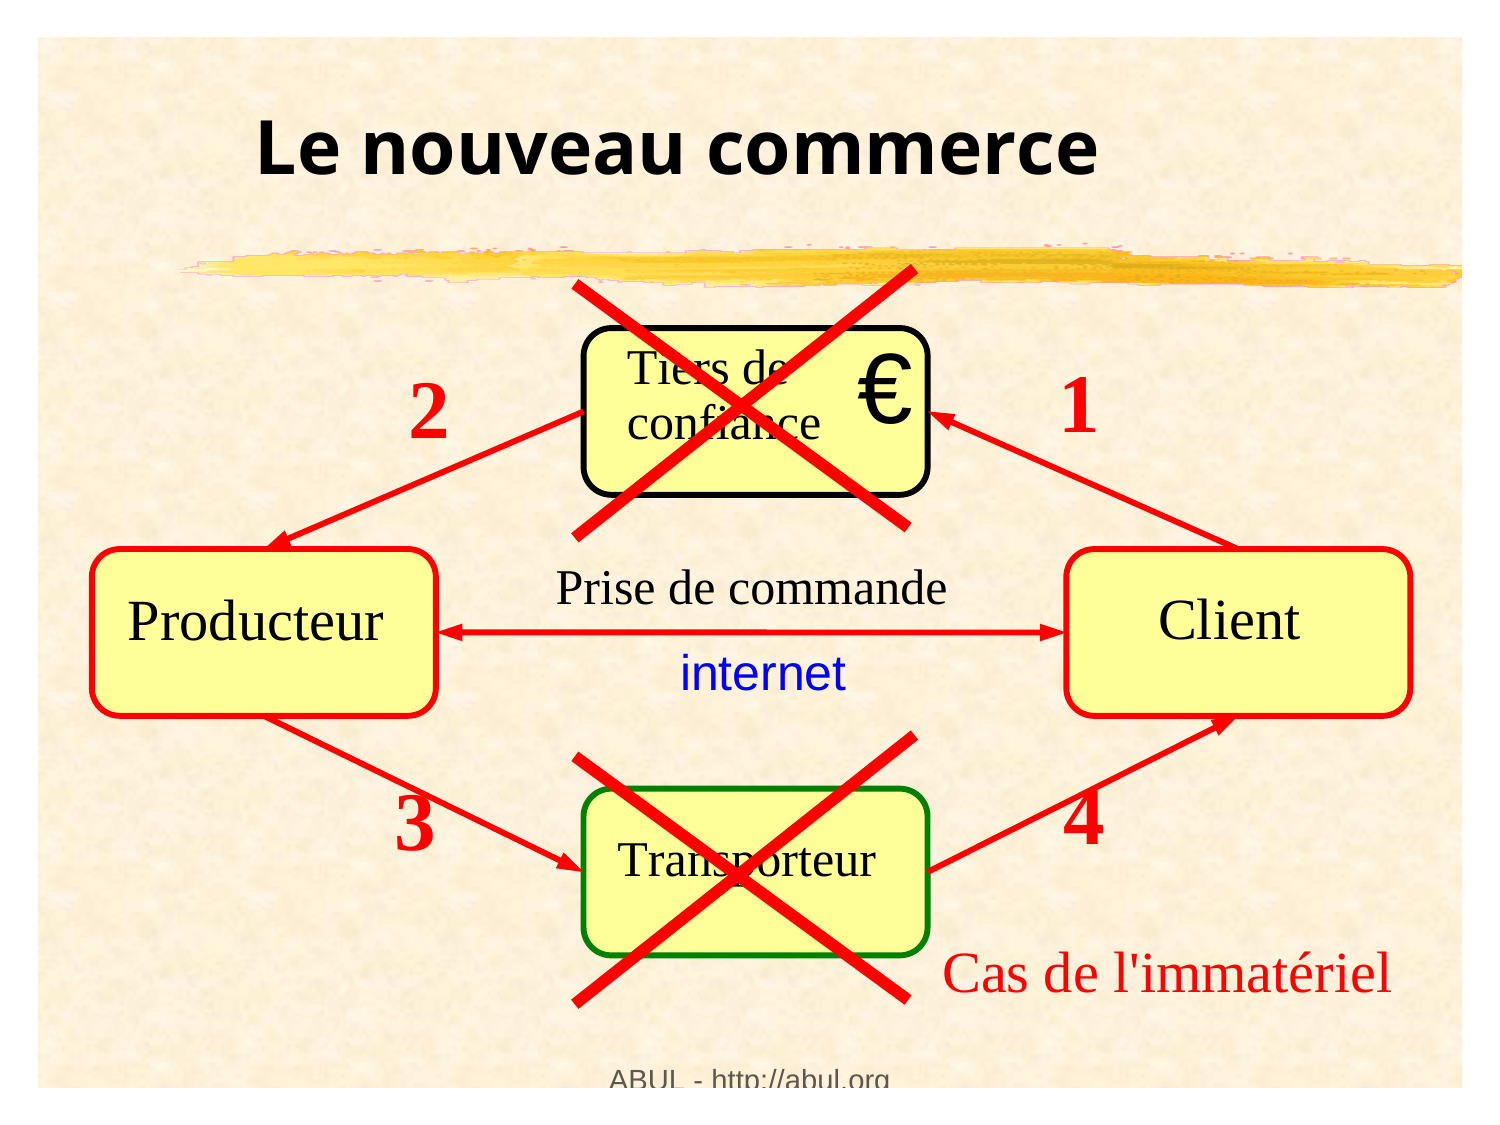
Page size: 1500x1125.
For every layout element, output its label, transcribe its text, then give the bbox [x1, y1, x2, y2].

text_box internet [572, 645, 955, 708]
text_box 2 [408, 364, 451, 490]
title Le nouveau commerce [254, 39, 1237, 253]
text_box [583, 328, 928, 495]
picture [732, 1076, 737, 1088]
text_box Cas de l'immatériel [942, 940, 1441, 1011]
text_box Prise de commande [555, 559, 994, 621]
text_box [583, 788, 928, 956]
text_box Producteur [127, 588, 426, 669]
text_box [1066, 549, 1411, 716]
text_box Tiers de confiance [626, 339, 822, 461]
picture [748, 1076, 755, 1088]
text_box [91, 549, 436, 716]
picture [878, 1076, 886, 1088]
picture [716, 1076, 723, 1088]
picture [633, 1081, 643, 1088]
text_box Transporteur [617, 832, 900, 893]
picture [37, 37, 1463, 1088]
text_box € [857, 333, 945, 458]
picture [788, 1082, 795, 1088]
picture [614, 1073, 621, 1082]
picture [852, 1076, 860, 1088]
text_box 3 [394, 776, 437, 902]
text_box 4 [1063, 770, 1106, 896]
text_box Client [1158, 587, 1342, 659]
picture [633, 1072, 642, 1078]
text_box 1 [1058, 358, 1101, 484]
picture [806, 1076, 813, 1088]
picture [612, 1084, 624, 1088]
